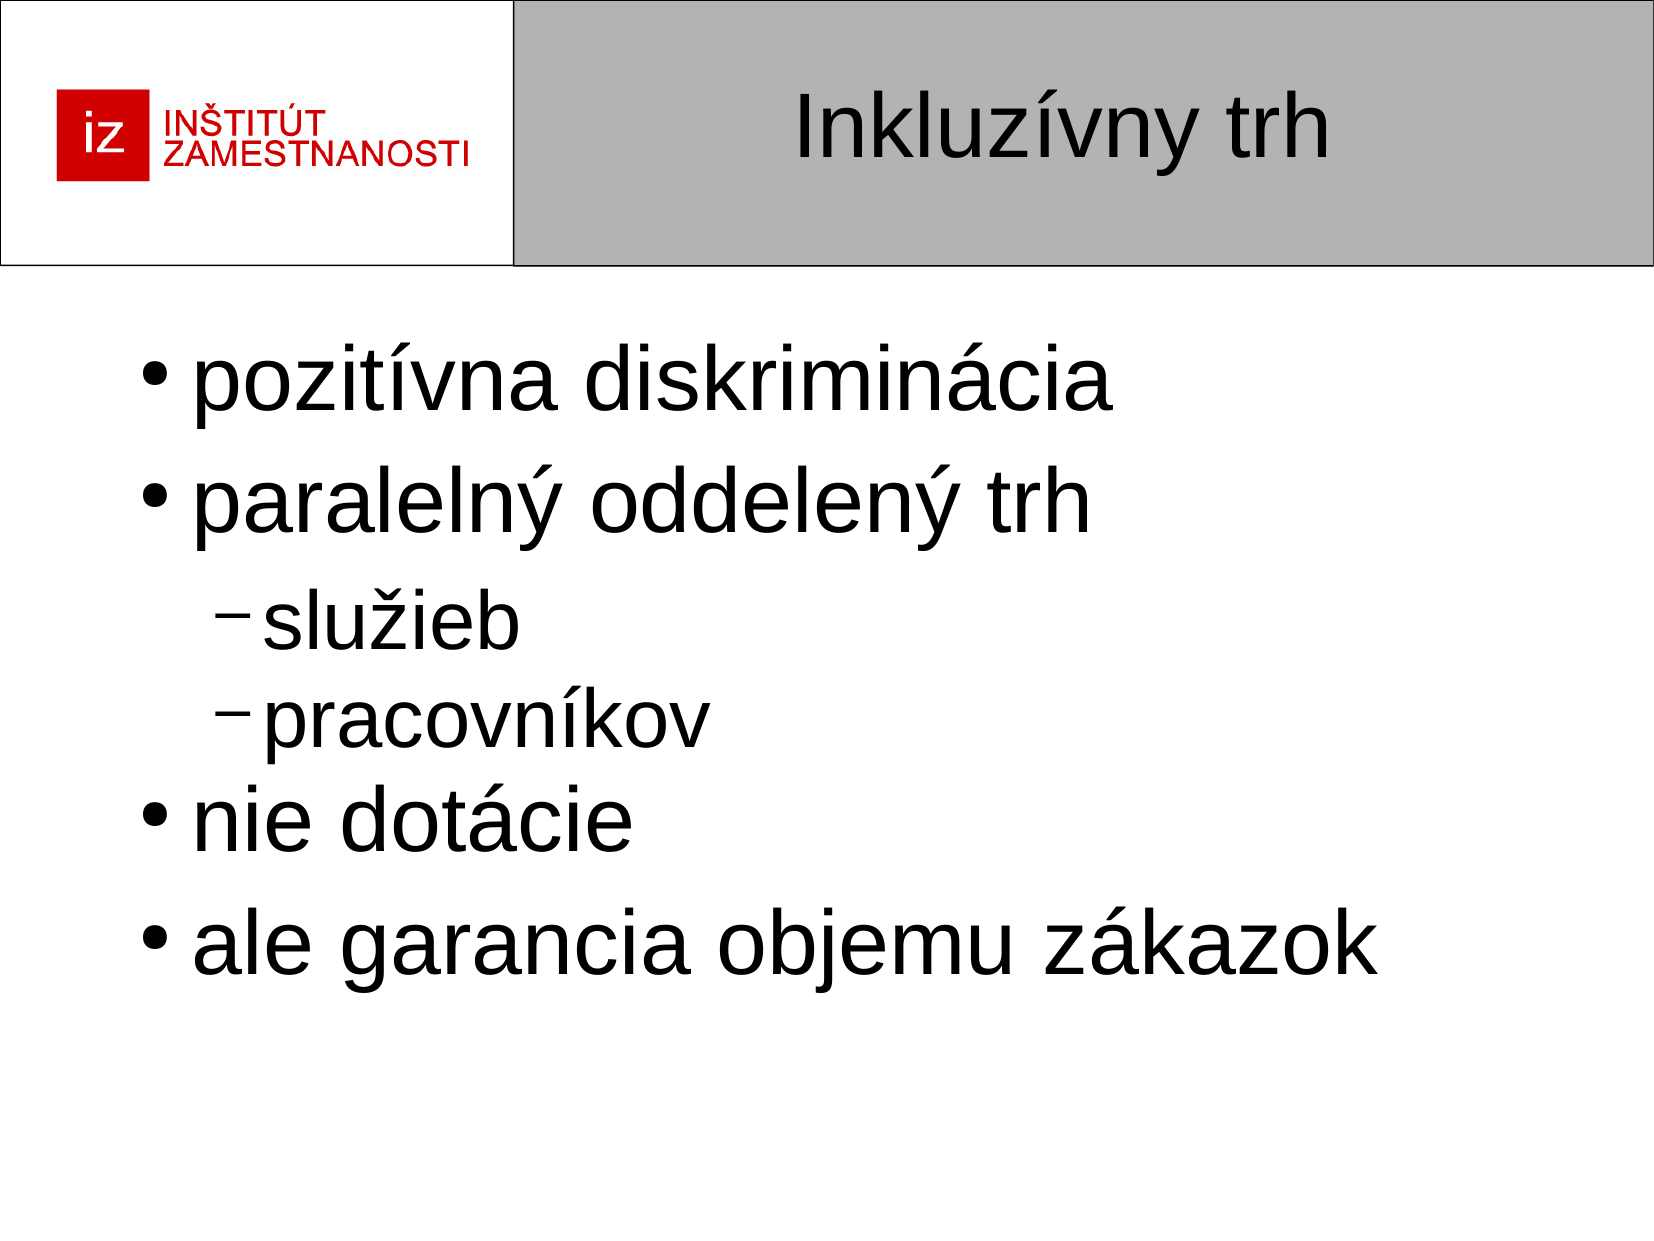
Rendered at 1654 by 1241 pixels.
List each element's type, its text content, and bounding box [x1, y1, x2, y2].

list pozitívna diskriminácia paralelný oddelený trh služieb pracovníkov nie dotácie ale garancia objemu zákazok [121, 344, 1533, 1112]
title Inkluzívny trh [561, 37, 1565, 229]
picture [5, 8, 512, 257]
